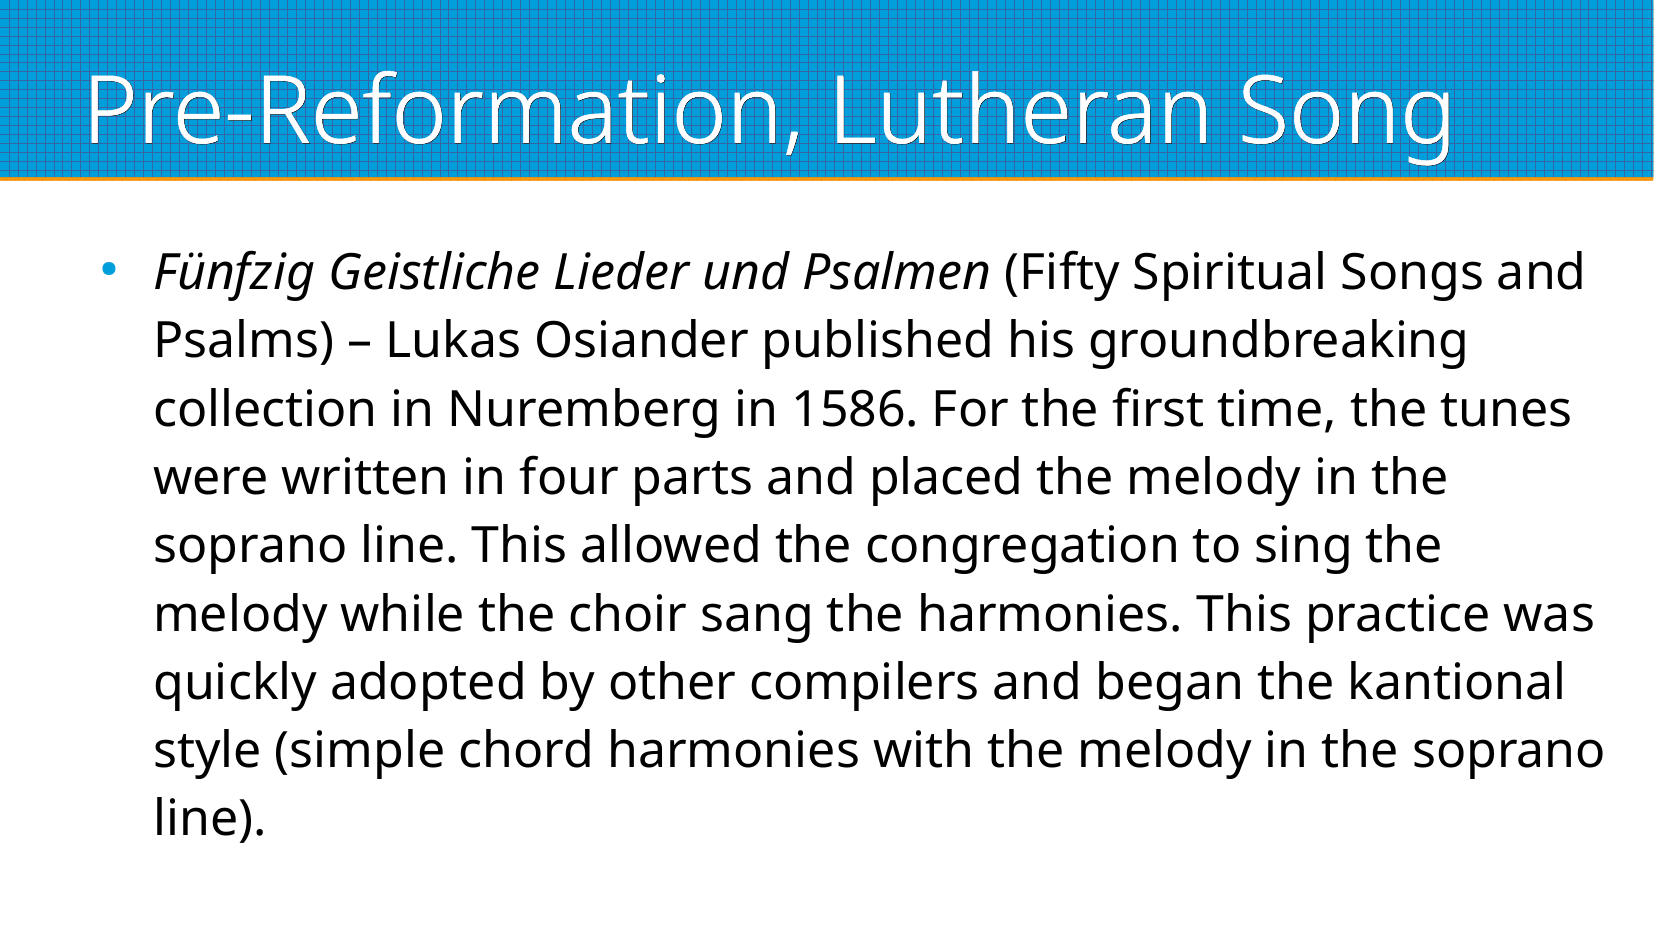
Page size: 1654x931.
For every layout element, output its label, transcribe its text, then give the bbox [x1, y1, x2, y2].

list Fünfzig Geistliche Lieder und Psalmen (Fifty Spiritual Songs and Psalms) – Lukas Osiander published his groundbreaking collection in Nuremberg in 1586. For the first time, the tunes were written in four parts and placed the melody in the soprano line. This allowed the congregation to sing the melody while the choir sang the harmonies. This practice was quickly adopted by other compilers and began the kantional style (simple chord harmonies with the melody in the soprano line). [82, 236, 1613, 863]
title Pre-Reformation, Lutheran Song [82, 14, 1571, 171]
